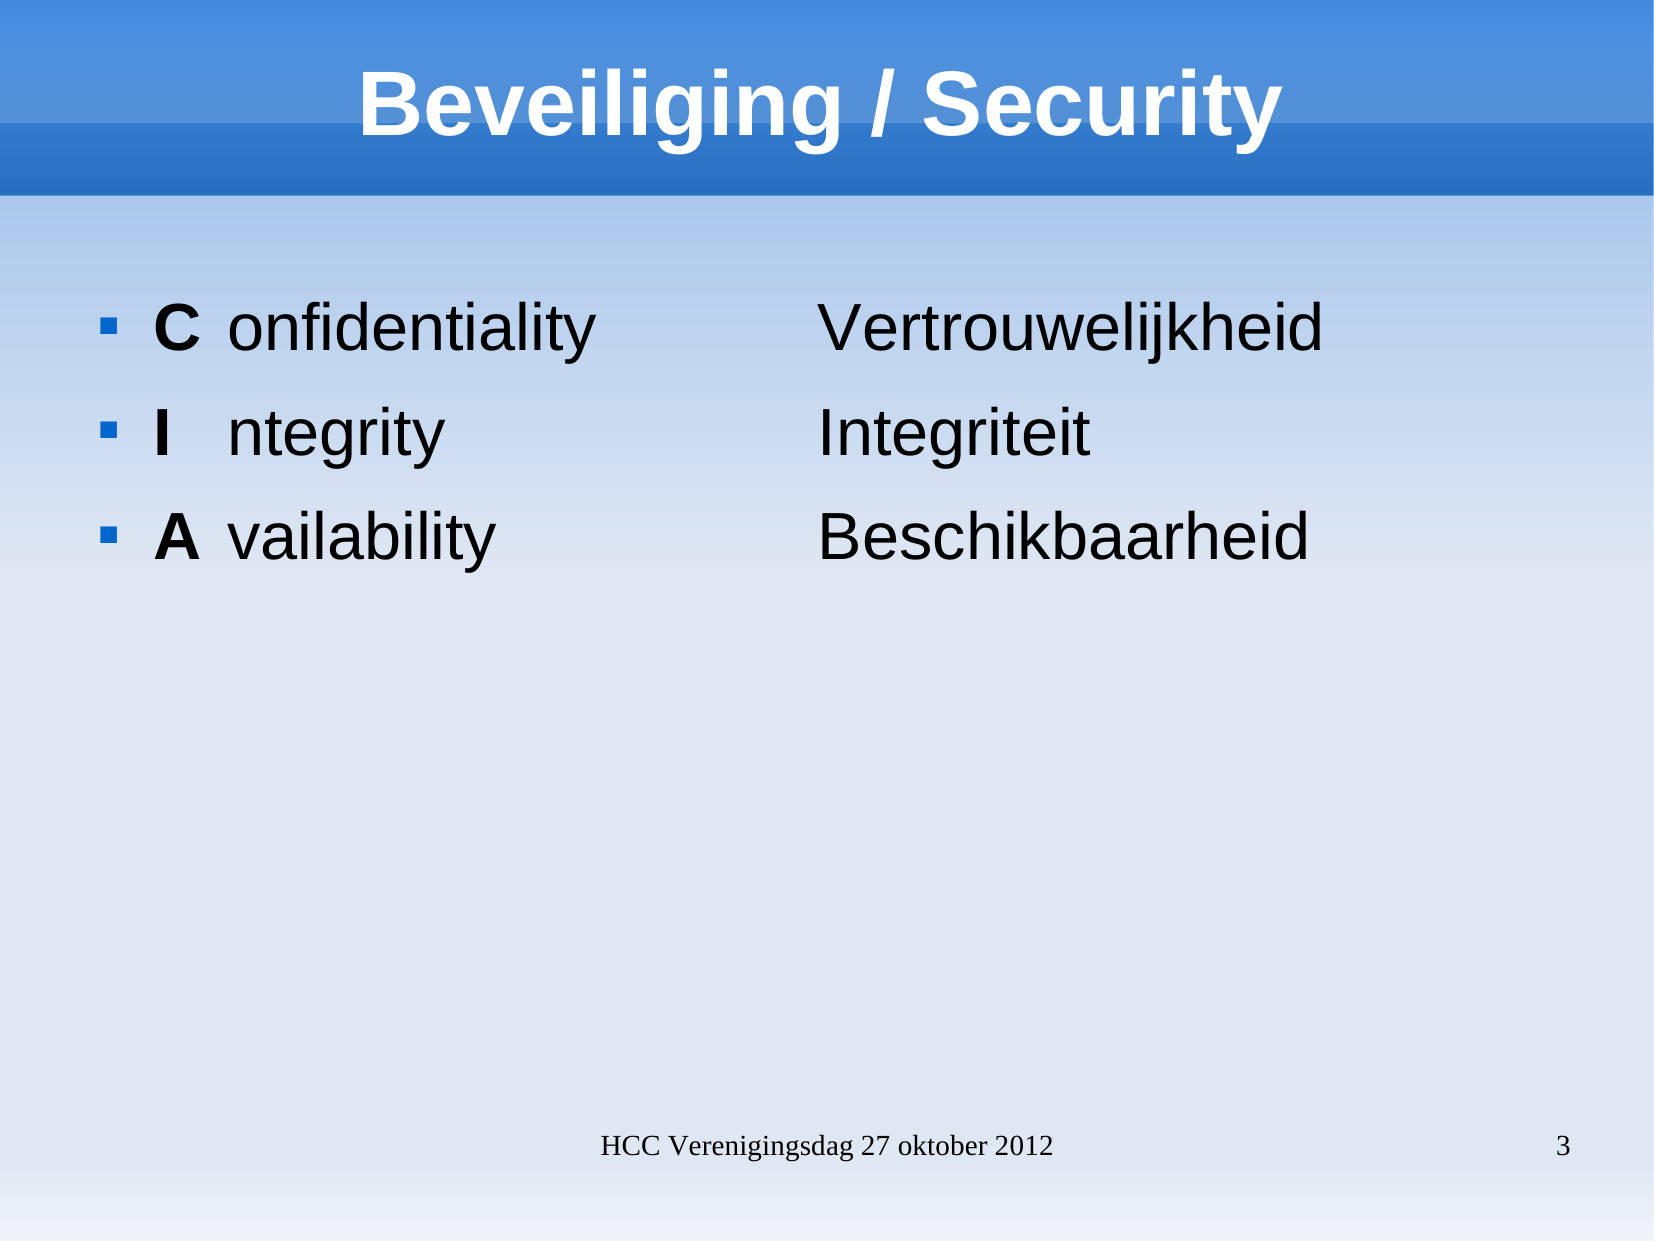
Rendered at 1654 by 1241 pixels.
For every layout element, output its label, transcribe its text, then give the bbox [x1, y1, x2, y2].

list C onfidentiality Vertrouwelijkheid I ntegrity Integriteit A vailability Beschikbaarheid [82, 290, 1571, 1094]
picture [0, 0, 1654, 1241]
title Beveiliging / Security [76, 7, 1565, 200]
